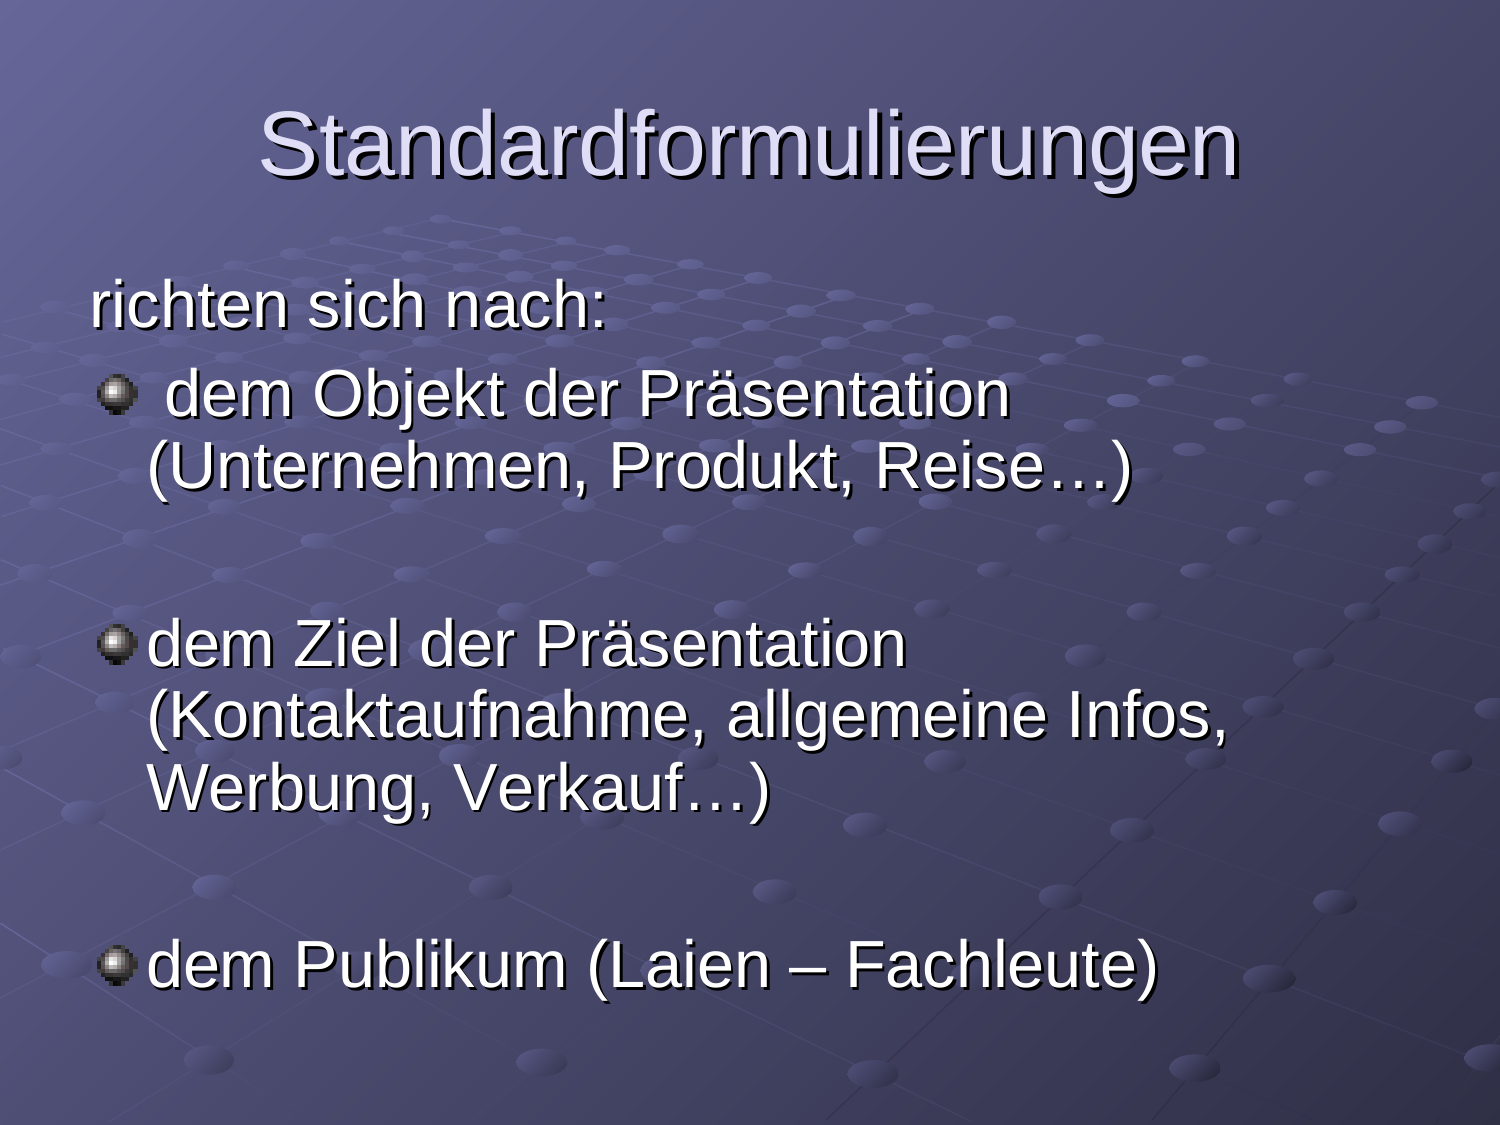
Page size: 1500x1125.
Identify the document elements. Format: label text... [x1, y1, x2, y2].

list richten sich nach: dem Objekt der Präsentation (Unternehmen, Produkt, Reise…) dem Ziel der Präsentation (Kontaktaufnahme, allgemeine Infos, Werbung, Verkauf…) dem Publikum (Laien – Fachleute) [75, 262, 1426, 1125]
title Standardformulierungen [75, 45, 1426, 233]
